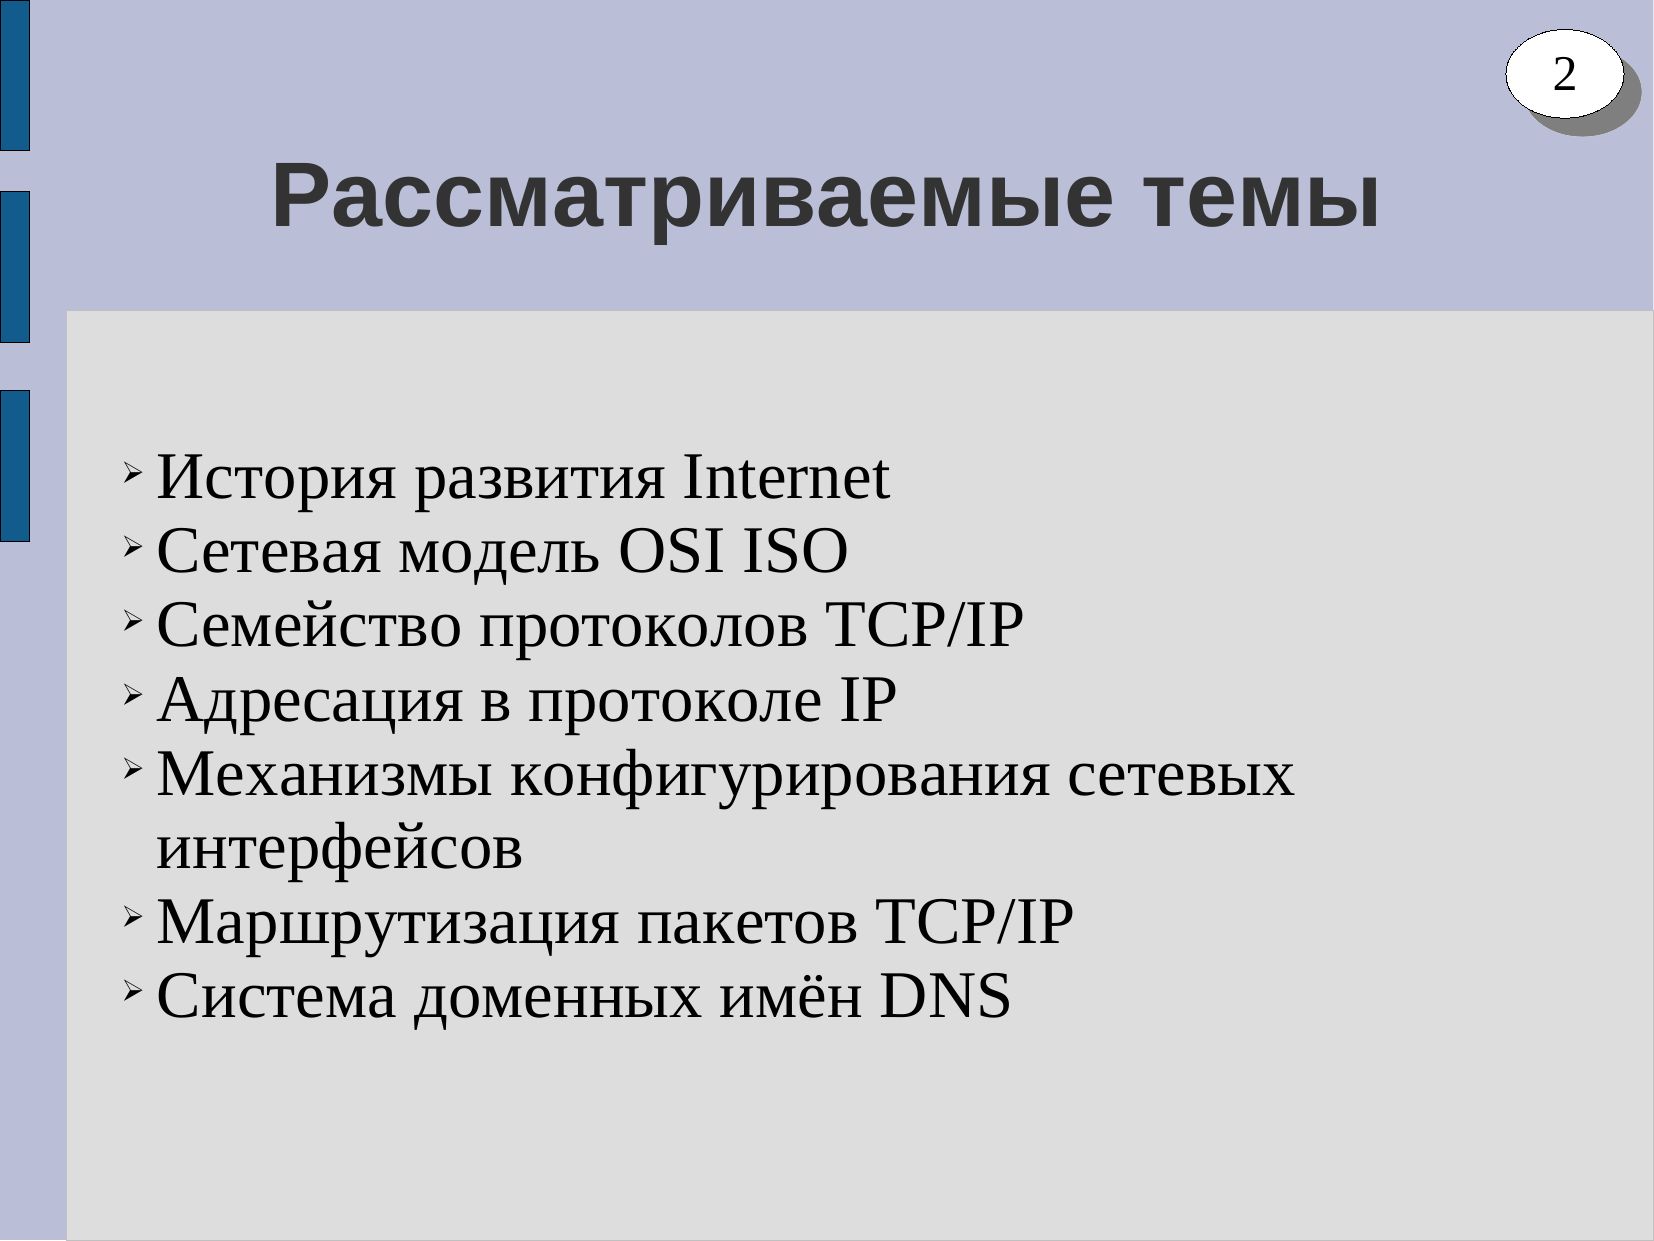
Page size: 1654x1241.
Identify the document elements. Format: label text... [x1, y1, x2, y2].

title Рассматриваемые темы [121, 91, 1534, 299]
text_box 2 [1505, 29, 1625, 119]
subtitle История развития Internet Сетевая модель OSI ISO Семейство протоколов TCP/IP Адресация в протоколе IP Механизмы конфигурирования сетевых интерфейсов Маршрутизация пакетов TCP/IP Система доменных имён DNS [121, 344, 1534, 1127]
